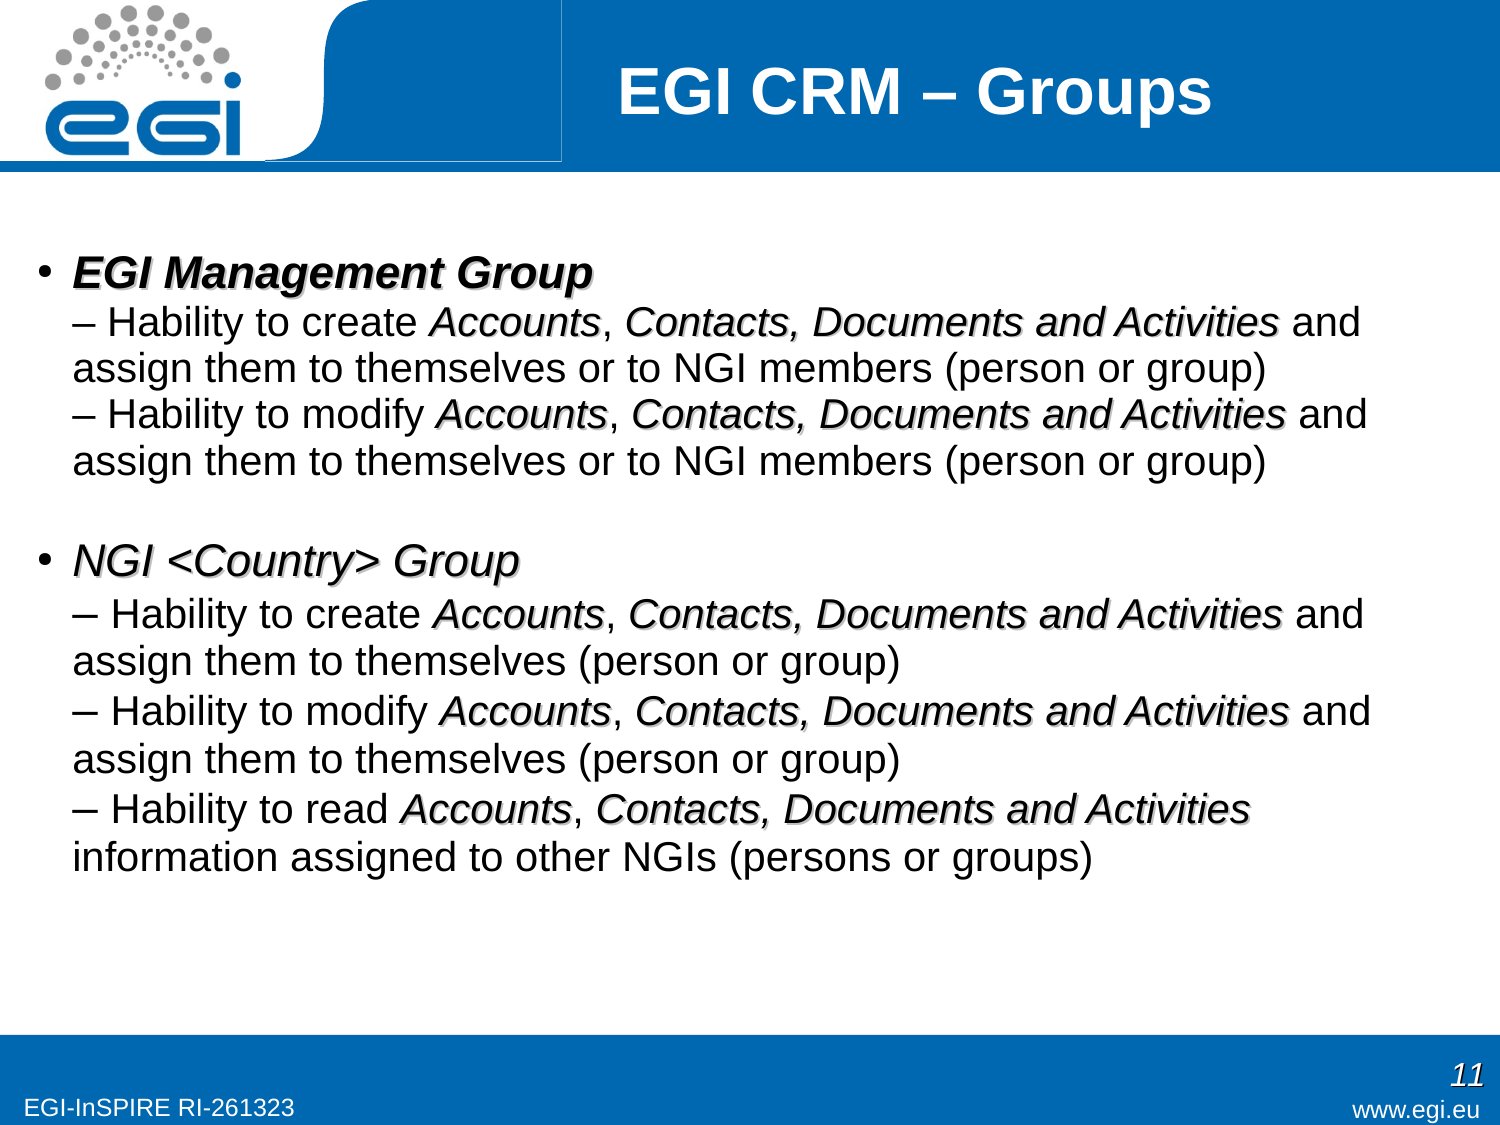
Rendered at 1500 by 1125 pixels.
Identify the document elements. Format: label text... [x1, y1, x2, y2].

picture [0, 0, 265, 161]
text_box EGI CRM – Groups [354, 40, 1478, 136]
text_box EGI Management Group – Hability to create Accounts, Contacts, Documents and Activities and assign them to themselves or to NGI members (person or group) – Hability to modify Accounts, Contacts, Documents and Activities and assign them to themselves or to NGI members (person or group) NGI <Country> Group – Hability to create Accounts, Contacts, Documents and Activities and assign them to themselves (person or group) – Hability to modify Accounts, Contacts, Documents and Activities and assign them to themselves (person or group) – Hability to read Accounts, Contacts, Documents and Activities information assigned to other NGIs (persons or groups) [22, 239, 1475, 937]
